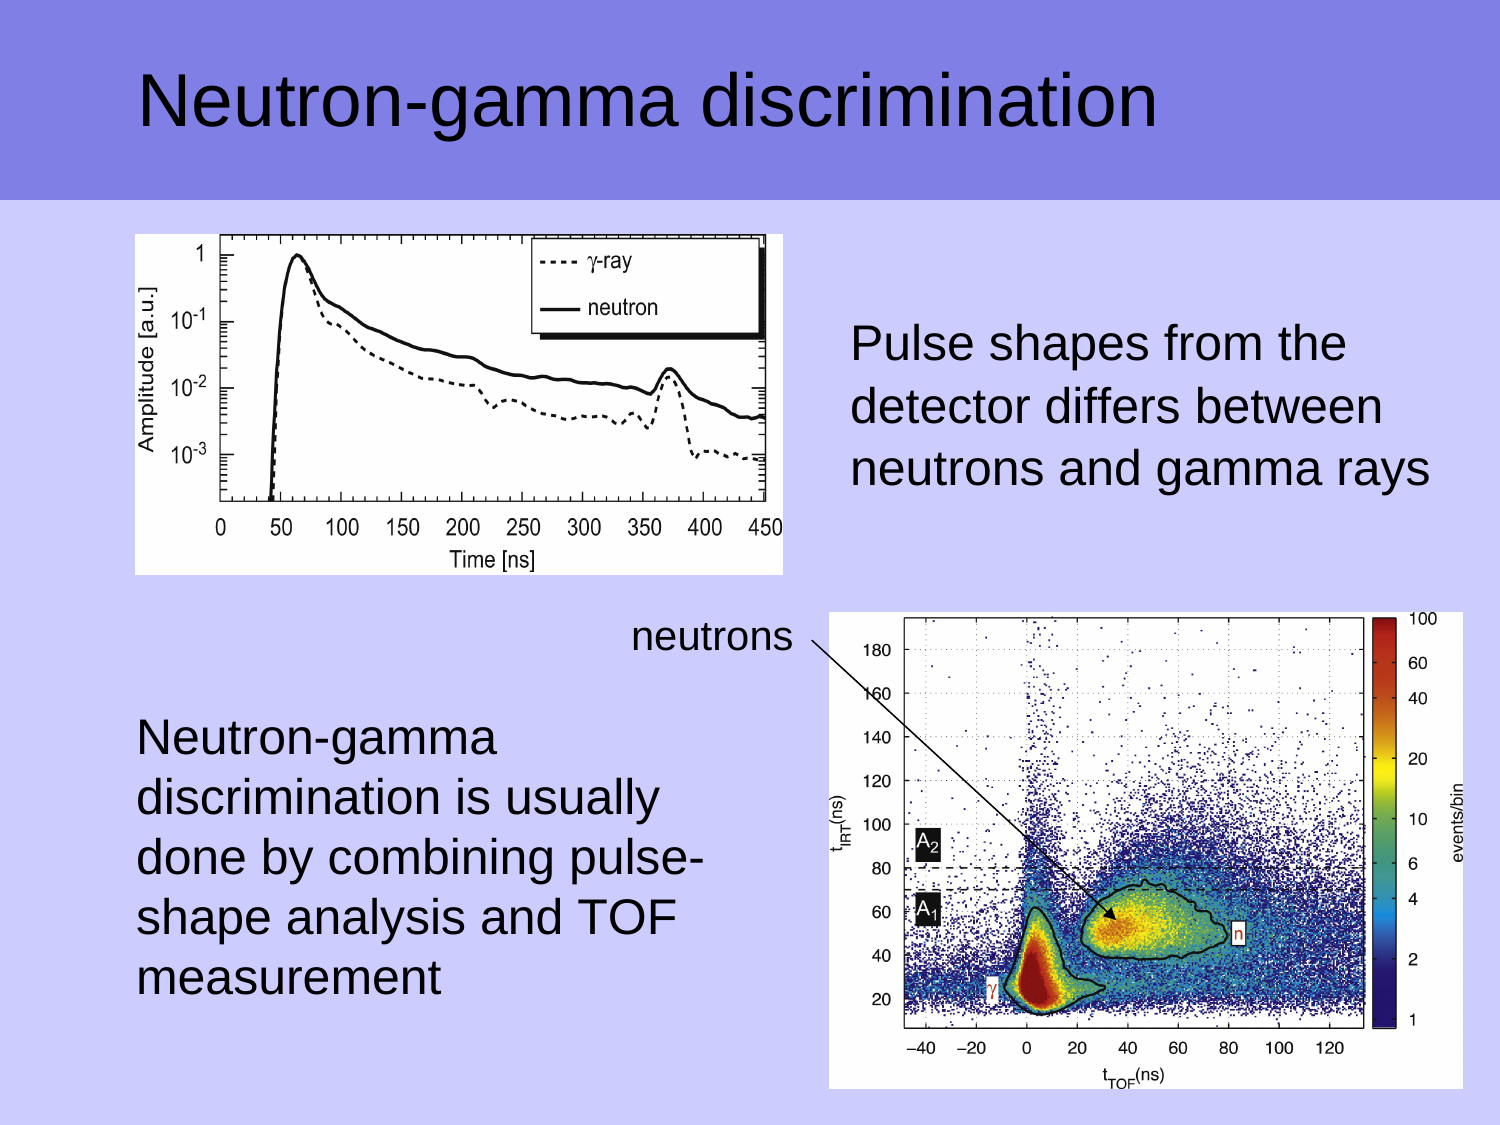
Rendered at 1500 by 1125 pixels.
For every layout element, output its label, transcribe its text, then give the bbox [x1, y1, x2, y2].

picture [829, 612, 1463, 1089]
text_box neutrons [617, 600, 843, 656]
text_box Neutron-gamma discrimination is usually done by combining pulse-shape analysis and TOF measurement [135, 704, 751, 986]
picture [135, 234, 783, 575]
title Neutron-gamma discrimination [137, 24, 1413, 176]
text_box Pulse shapes from the detector differs between neutrons and gamma rays [850, 308, 1449, 510]
